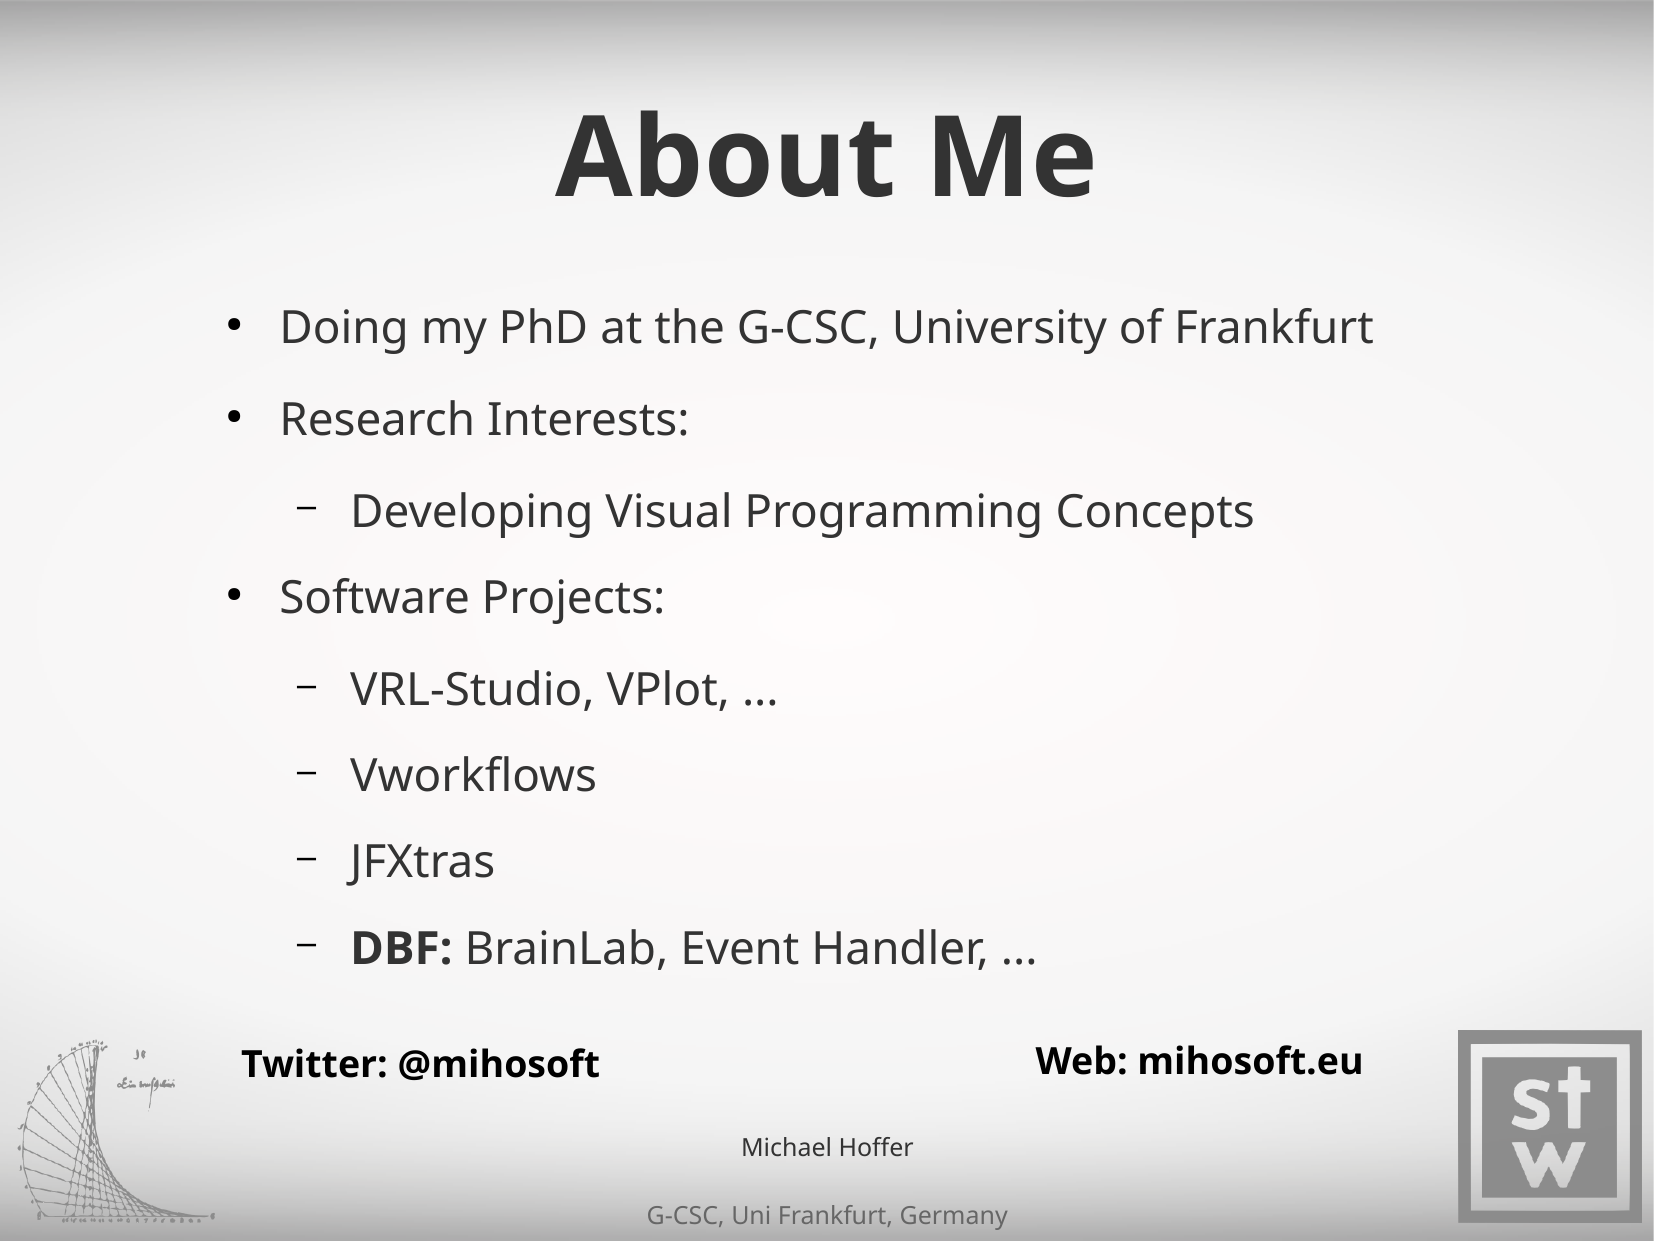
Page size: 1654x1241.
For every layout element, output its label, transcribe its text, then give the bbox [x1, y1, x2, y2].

text_box Twitter: @mihosoft [226, 1029, 623, 1089]
title About Me [82, 49, 1571, 257]
list Doing my PhD at the G-CSC, University of Frankfurt Research Interests: Developing Visual Programming Concepts Software Projects: VRL-Studio, VPlot, ... Vworkflows JFXtras DBF: BrainLab, Event Handler, ... [208, 294, 1437, 1014]
text_box Web: mihosoft.eu [1020, 1027, 1383, 1086]
picture [0, 0, 1654, 1241]
